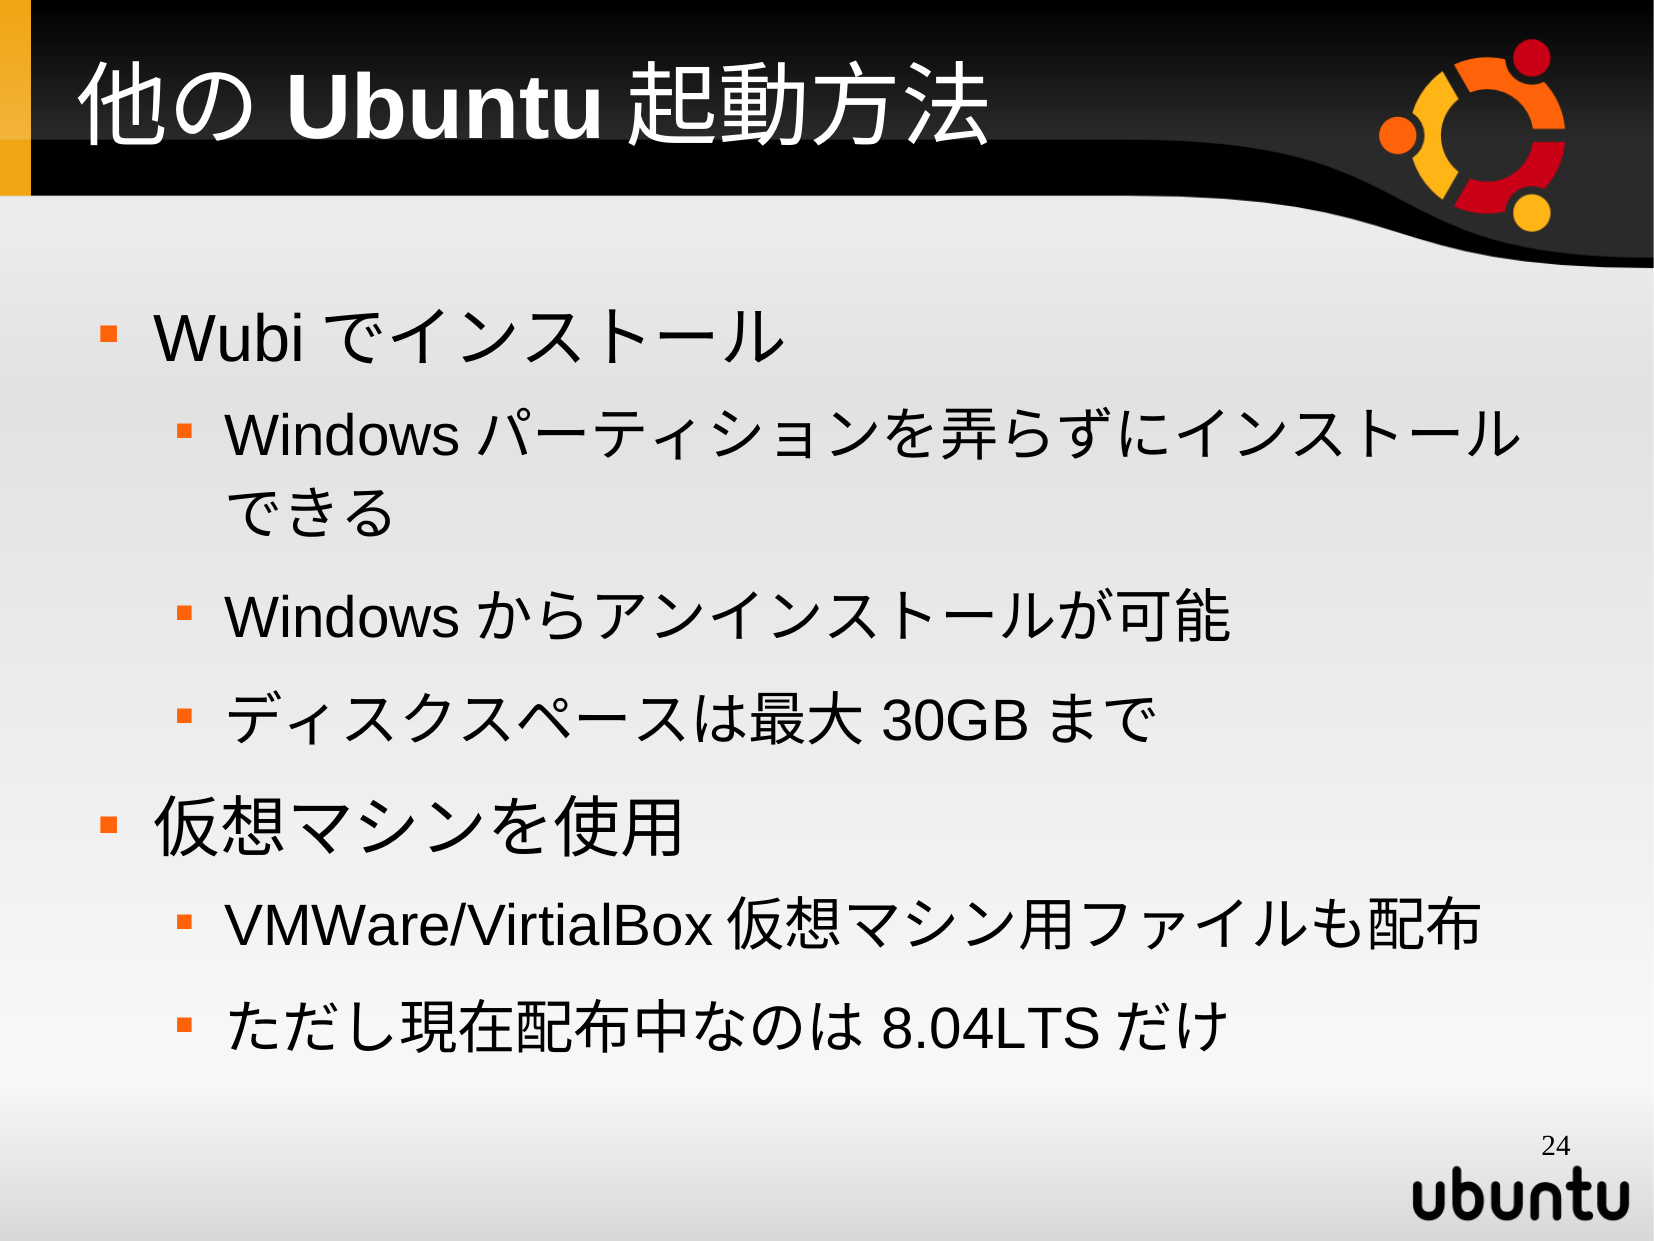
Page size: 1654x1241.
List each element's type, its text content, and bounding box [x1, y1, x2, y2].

title 他のUbuntu起動方法 [76, 7, 1565, 200]
picture [0, 0, 1654, 1241]
list Wubiでインストール Windowsパーティションを弄らずにインストールできる Windowsからアンインストールが可能 ディスクスペースは最大30GBまで 仮想マシンを使用 VMWare/VirtialBox仮想マシン用ファイルも配布 ただし現在配布中なのは8.04LTSだけ [82, 290, 1571, 1094]
